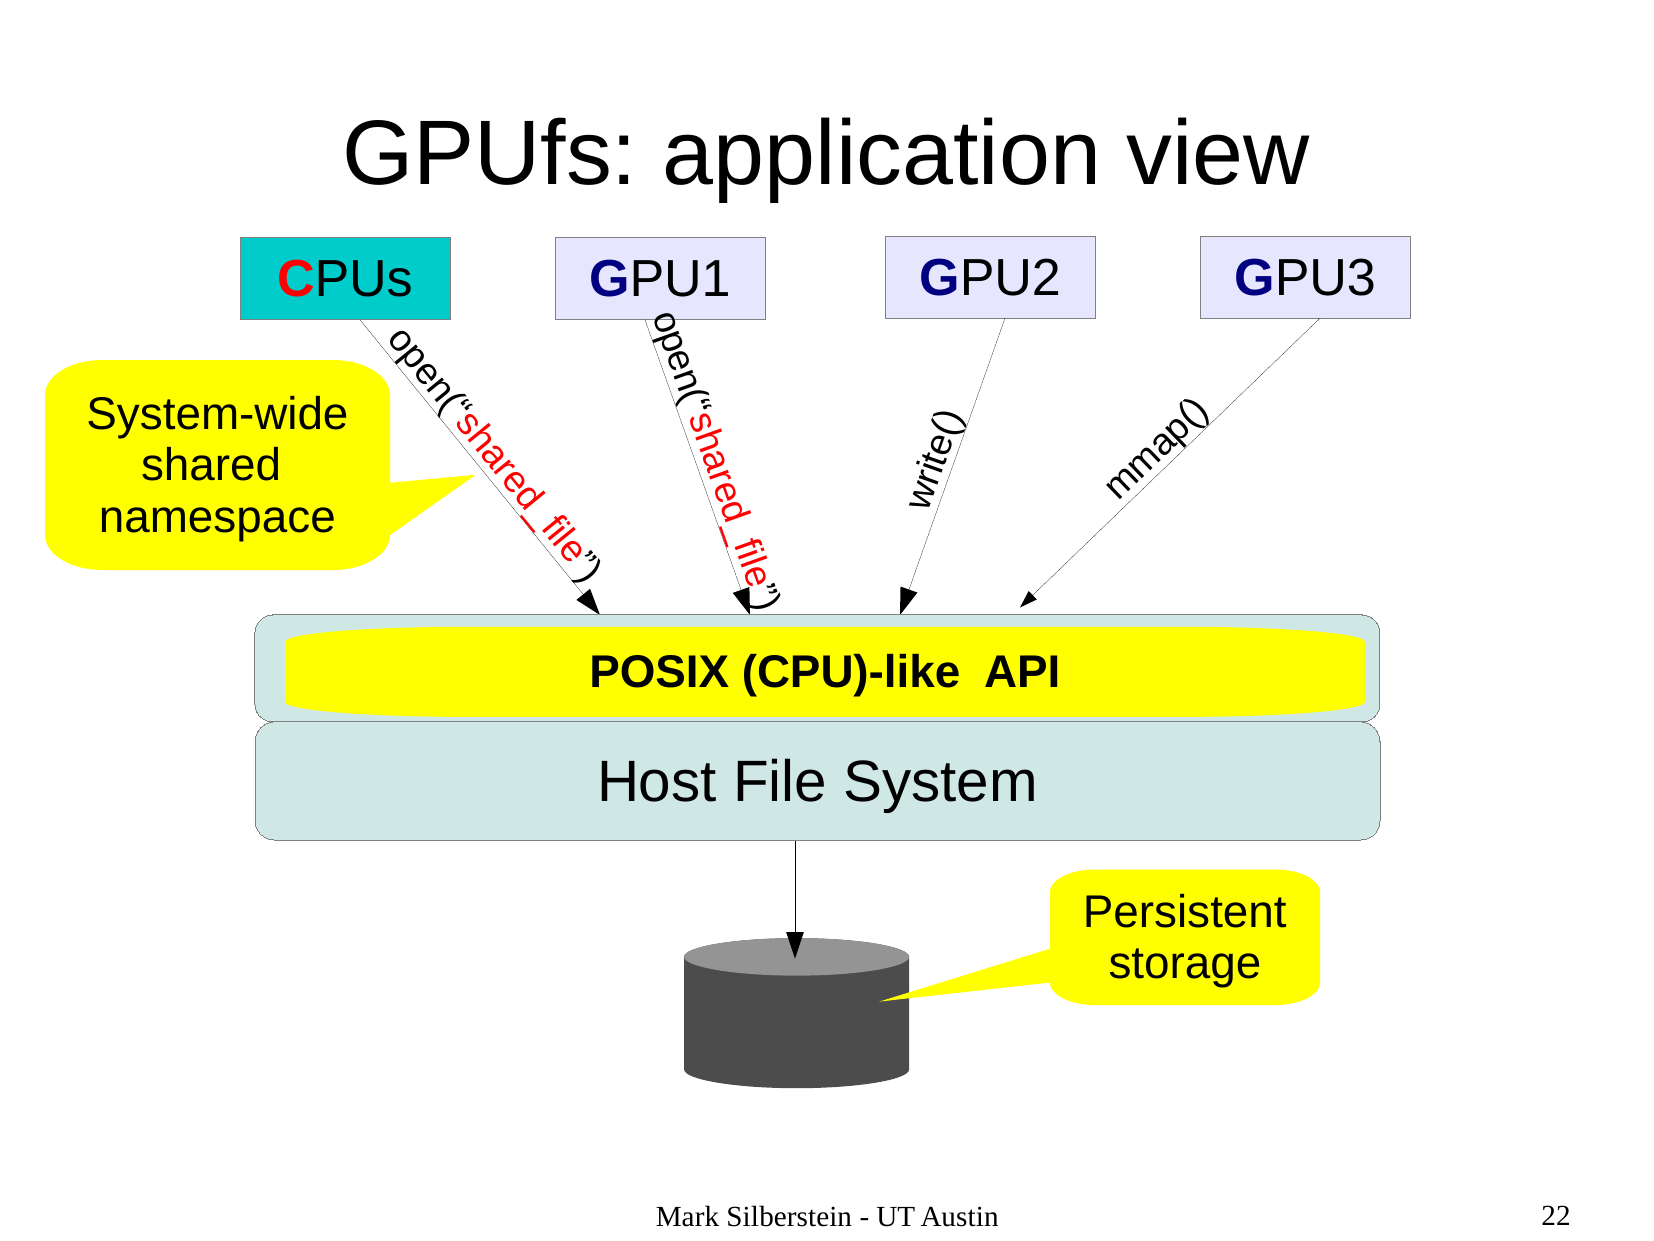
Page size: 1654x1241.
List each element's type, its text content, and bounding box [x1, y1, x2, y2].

text_box GPU2 [885, 236, 1096, 319]
text_box CPUs [240, 237, 451, 320]
text_box POSIX (CPU)-like API [285, 626, 1366, 717]
text_box GPU3 [1200, 236, 1411, 319]
text_box GPU1 [555, 237, 766, 320]
text_box Persistent storage [879, 869, 1321, 1006]
text_box System-wide shared namespace [45, 360, 476, 571]
text_box GPUfs [254, 614, 1380, 722]
text_box [684, 958, 910, 1089]
title GPUfs: application view [82, 49, 1571, 257]
text_box Host File System [255, 722, 1381, 841]
table_cell 40s (7.3X) [684, 938, 910, 976]
